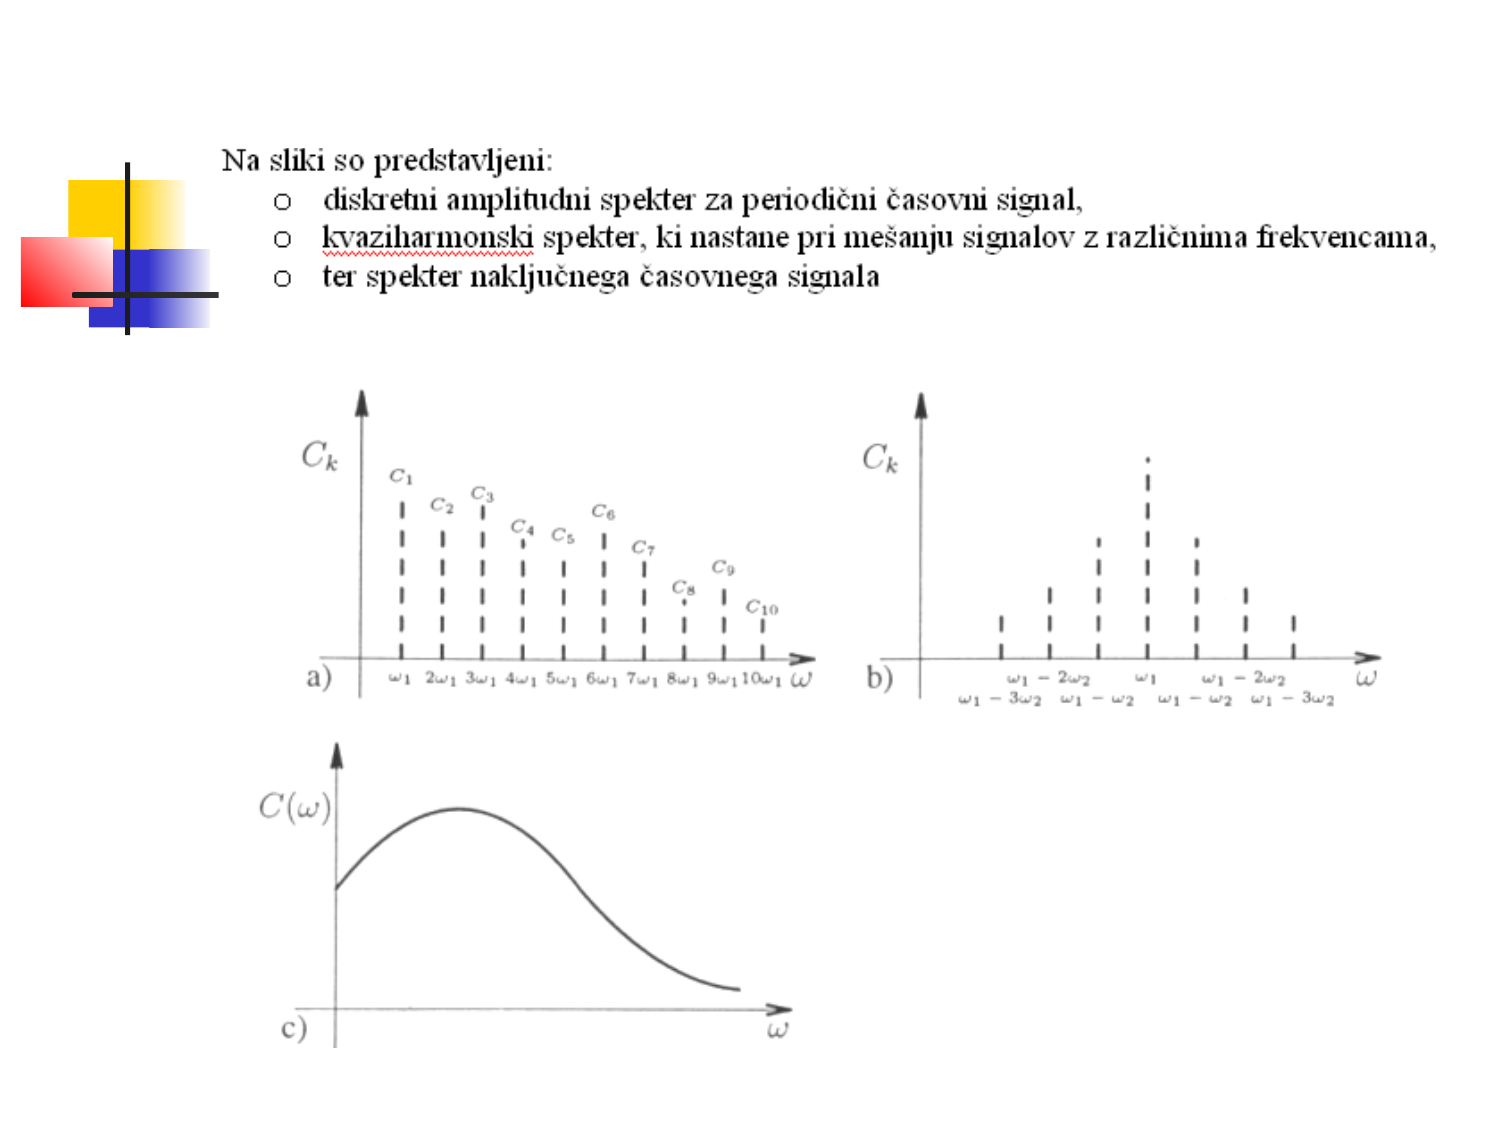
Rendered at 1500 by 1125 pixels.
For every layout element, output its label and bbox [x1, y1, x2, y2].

picture [218, 148, 1500, 1048]
